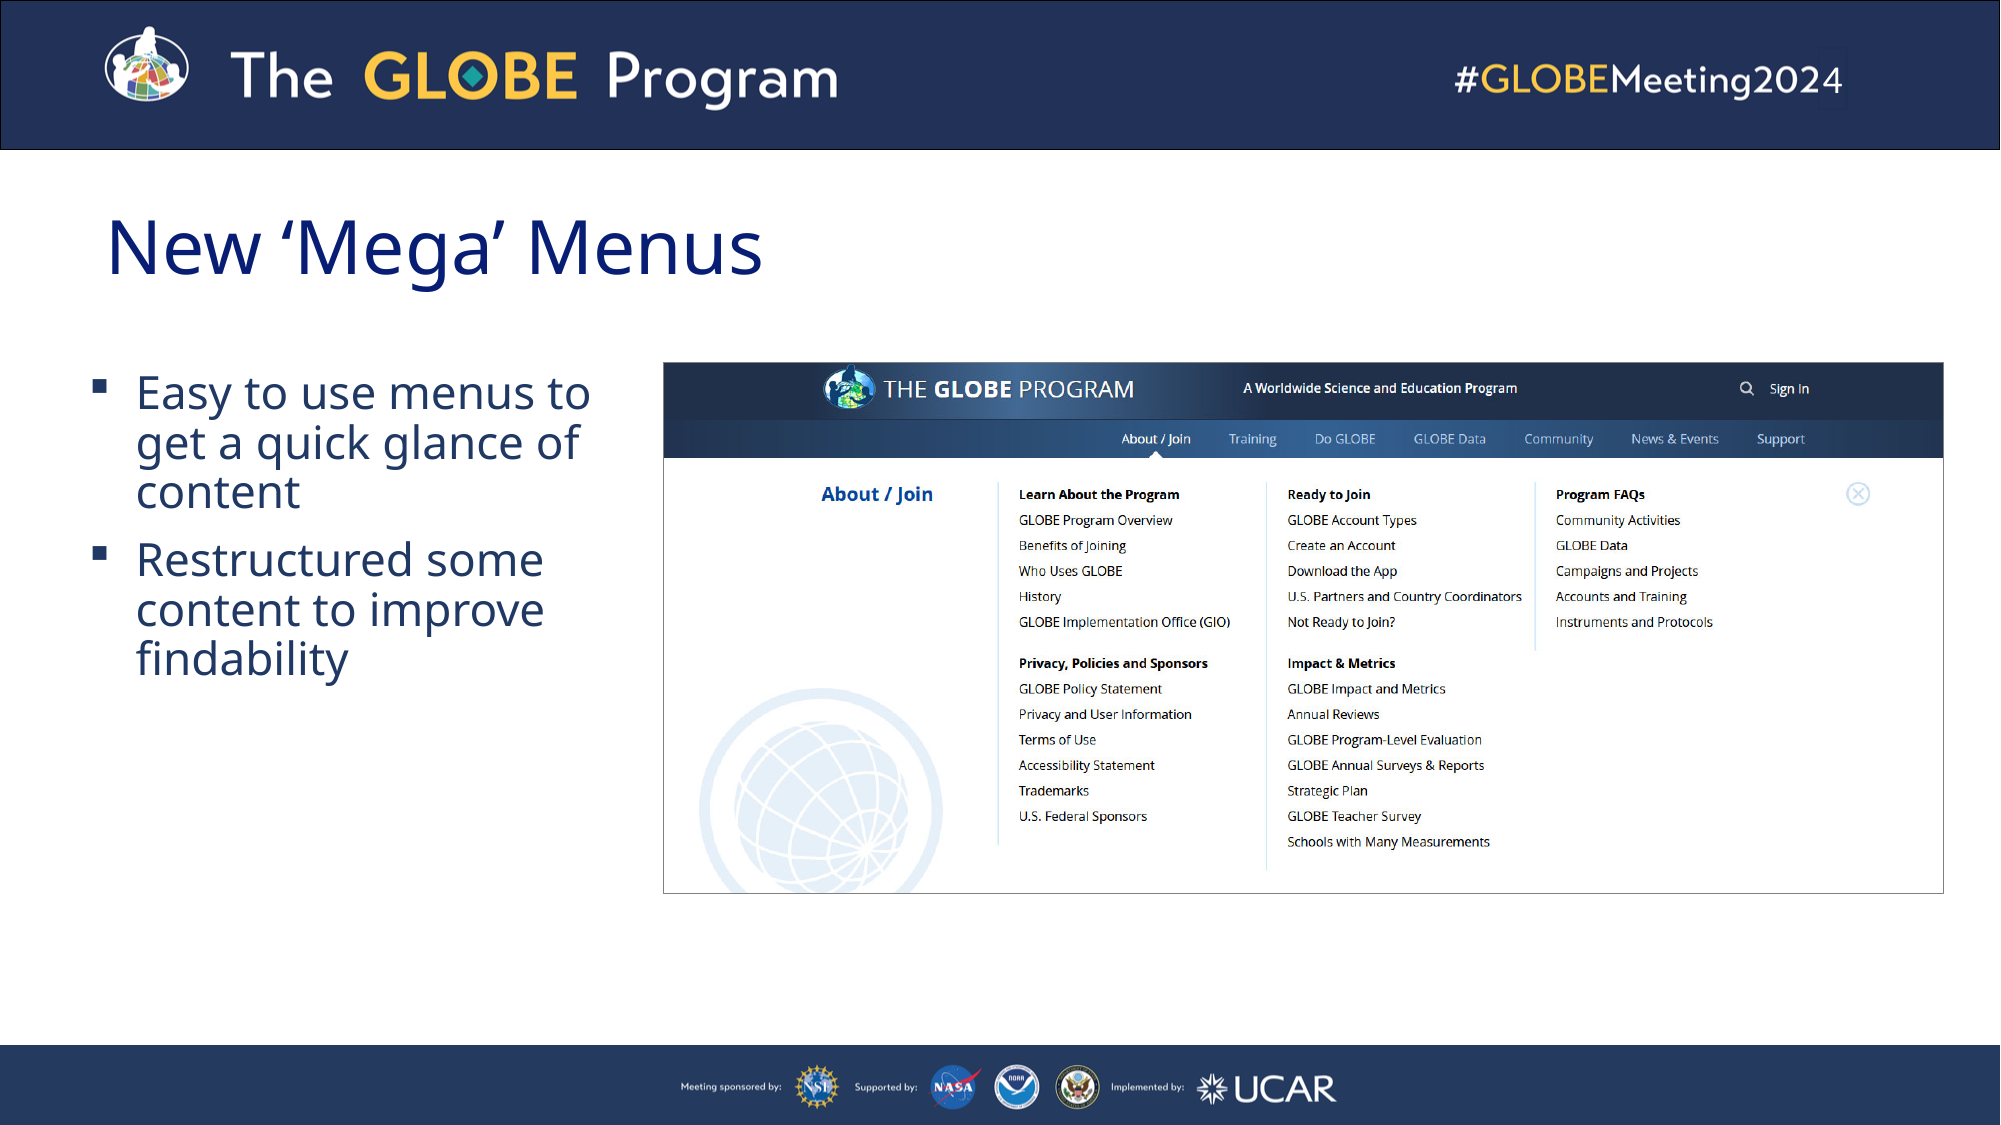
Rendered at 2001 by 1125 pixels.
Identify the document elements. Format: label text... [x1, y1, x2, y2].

list Easy to use menus to get a quick glance of content Restructured some content to improve findability [73, 362, 667, 827]
picture [663, 362, 1943, 894]
text_box New ‘Mega’ Menus [90, 211, 1393, 298]
picture [1, 1, 1999, 149]
picture [0, 1045, 2000, 1125]
